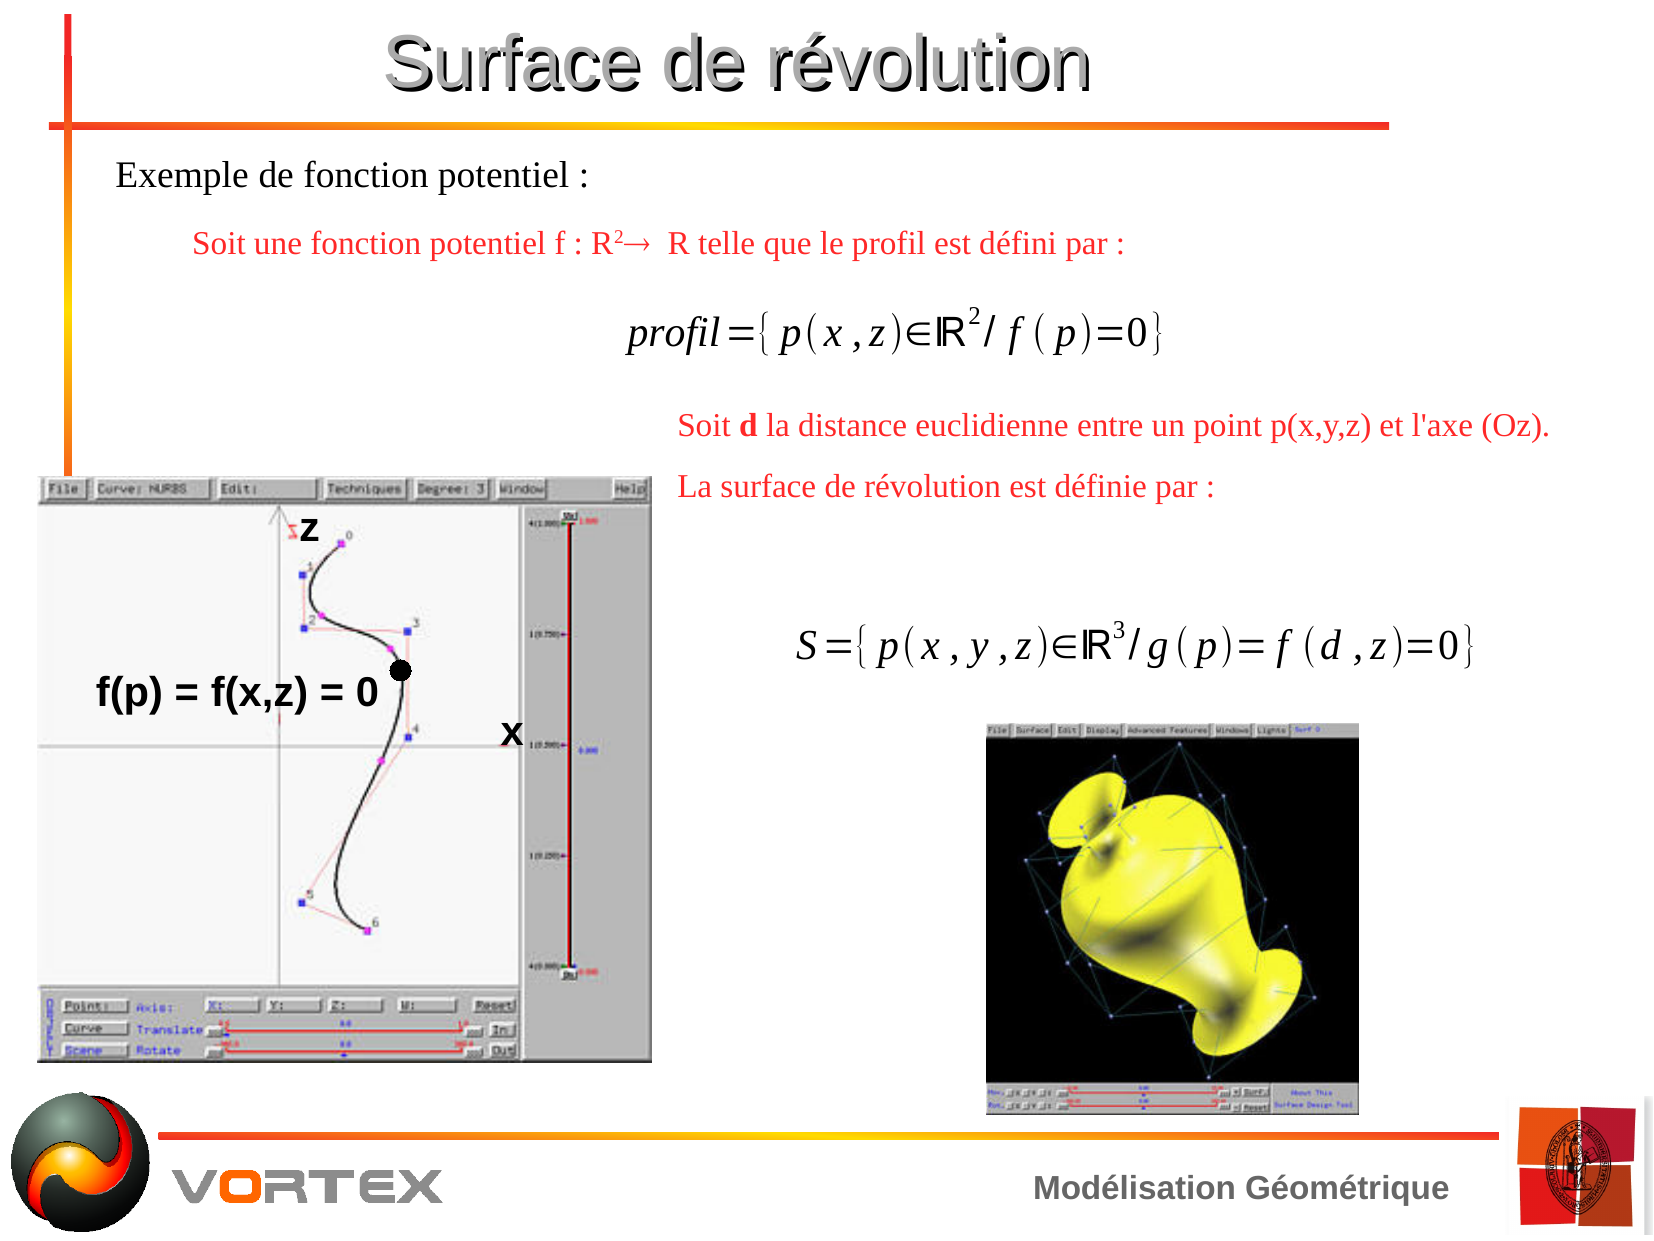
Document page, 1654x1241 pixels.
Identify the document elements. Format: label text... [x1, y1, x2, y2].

chart [613, 301, 1174, 358]
list Exemple de fonction potentiel : Soit une fonction potentiel f : R2 R telle que le profil est défini par : Soit d la distance euclidienne entre un point p(x,y,z) et l'axe (Oz). La surface de révolution est définie par : [97, 153, 1571, 1109]
text_box z [284, 495, 337, 564]
chart [787, 614, 1485, 671]
picture [1505, 1096, 1653, 1235]
title Surface de révolution [82, 4, 1392, 120]
picture [11, 1092, 443, 1232]
picture [986, 723, 1359, 1115]
picture [37, 476, 652, 1063]
text_box x [485, 700, 538, 769]
text_box [389, 659, 412, 681]
text_box f(p) = f(x,z) = 0 [81, 661, 408, 781]
